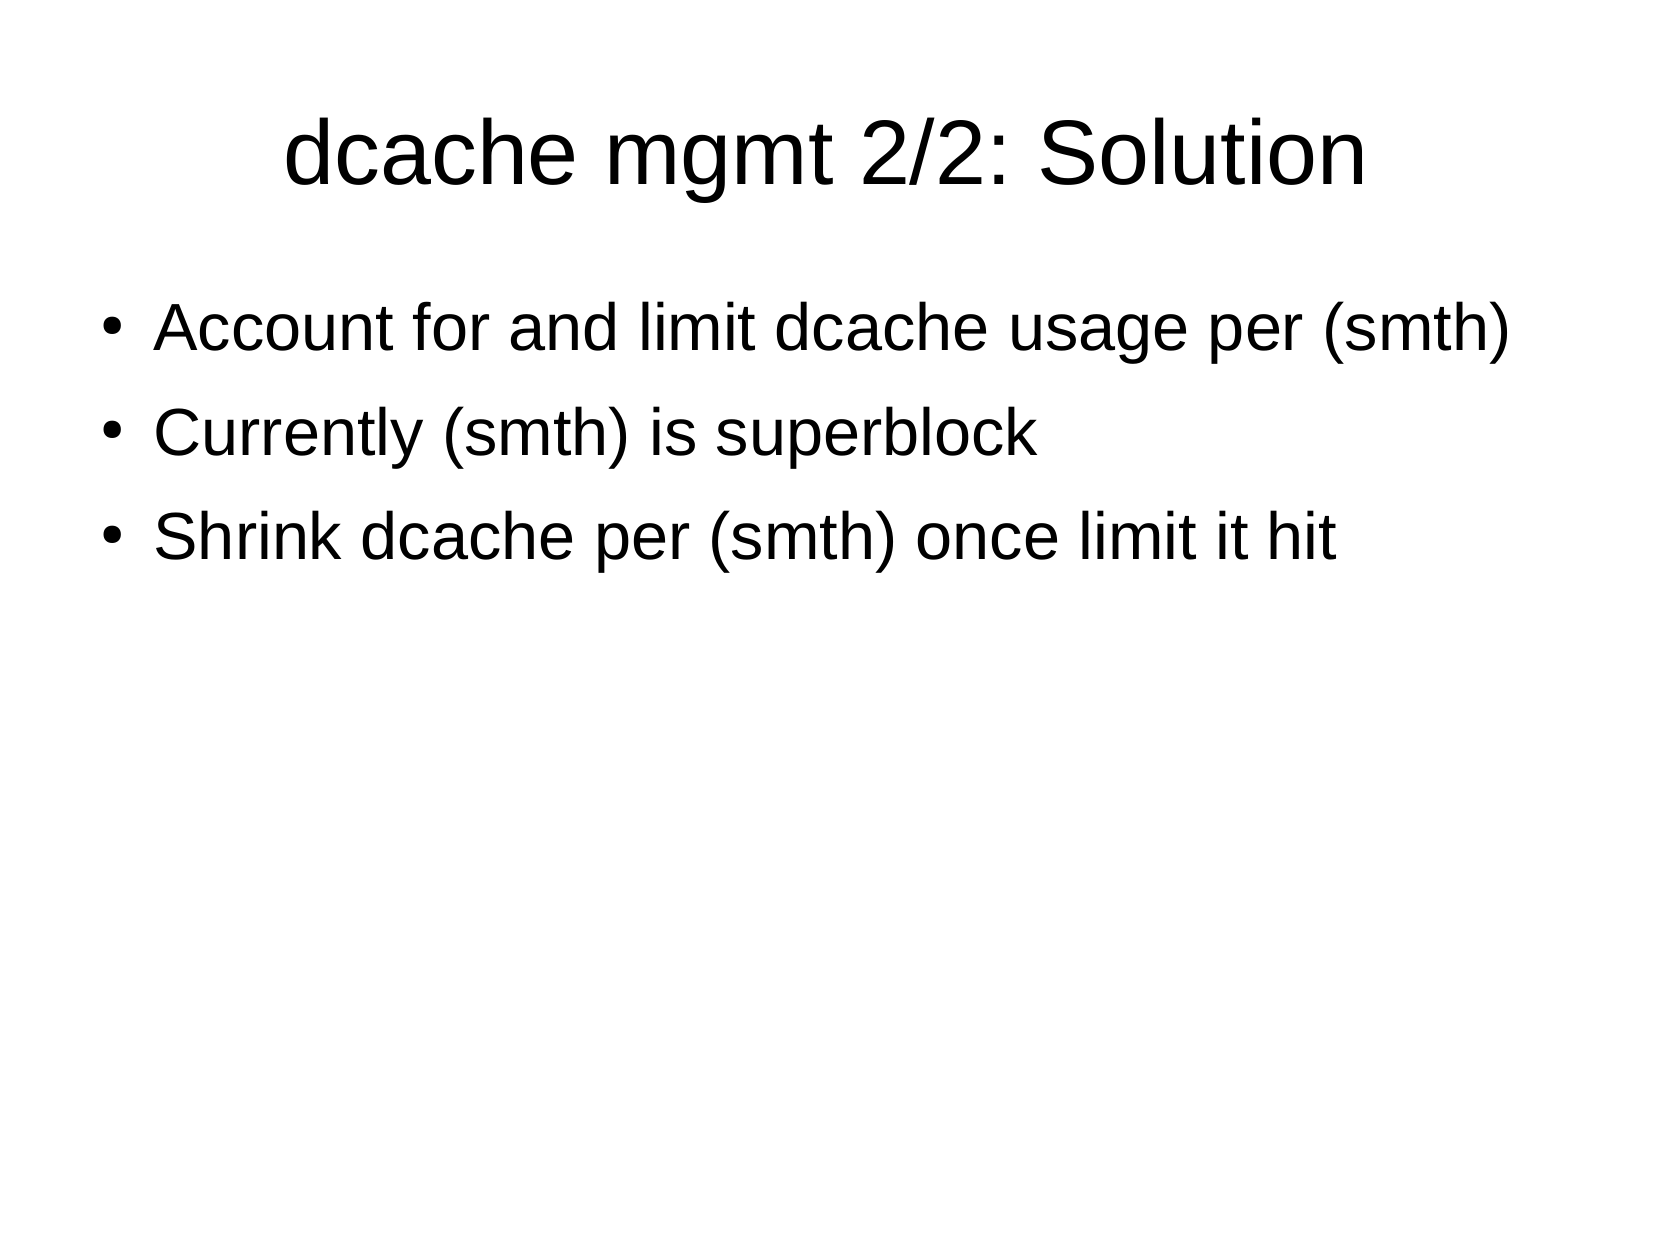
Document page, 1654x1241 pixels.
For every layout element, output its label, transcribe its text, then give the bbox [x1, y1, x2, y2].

list Account for and limit dcache usage per (smth) Currently (smth) is superblock Shrink dcache per (smth) once limit it hit [82, 290, 1571, 1109]
title dcache mgmt 2/2: Solution [82, 49, 1571, 257]
